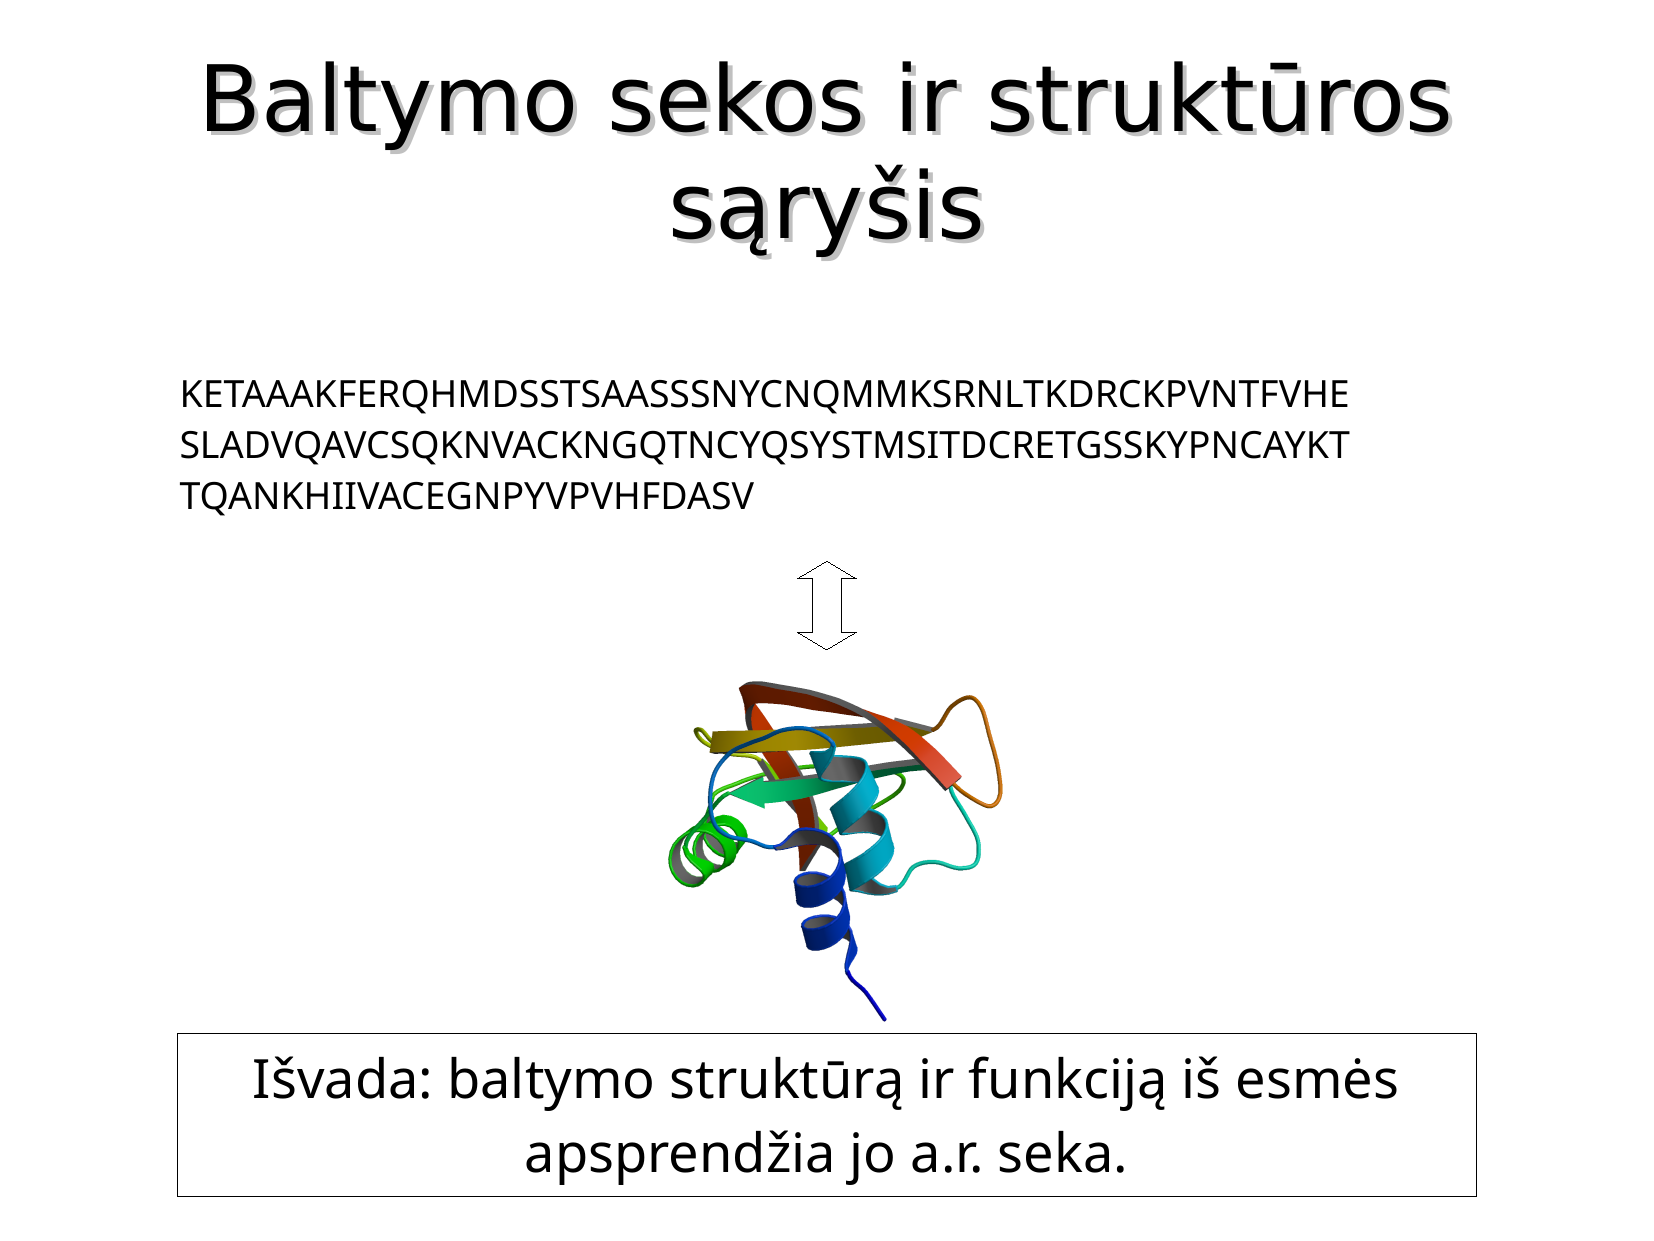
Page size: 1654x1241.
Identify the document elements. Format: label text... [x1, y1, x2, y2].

title Baltymo sekos ir struktūros sąryšis [82, 45, 1571, 261]
text_box KETAAAKFERQHMDSSTSAASSSNYCNQMMKSRNLTKDRCKPVNTFVHE SLADVQAVCSQKNVACKNGQTNCYQSYSTMSITDCRETGSSKYPNCAYKT TQANKHIIVACEGNPYVPVHFDASV [164, 359, 1506, 512]
picture [666, 679, 1004, 1023]
text_box Išvada: baltymo struktūrą ir funkciją iš esmės apsprendžia jo a.r. seka. [177, 1033, 1477, 1180]
